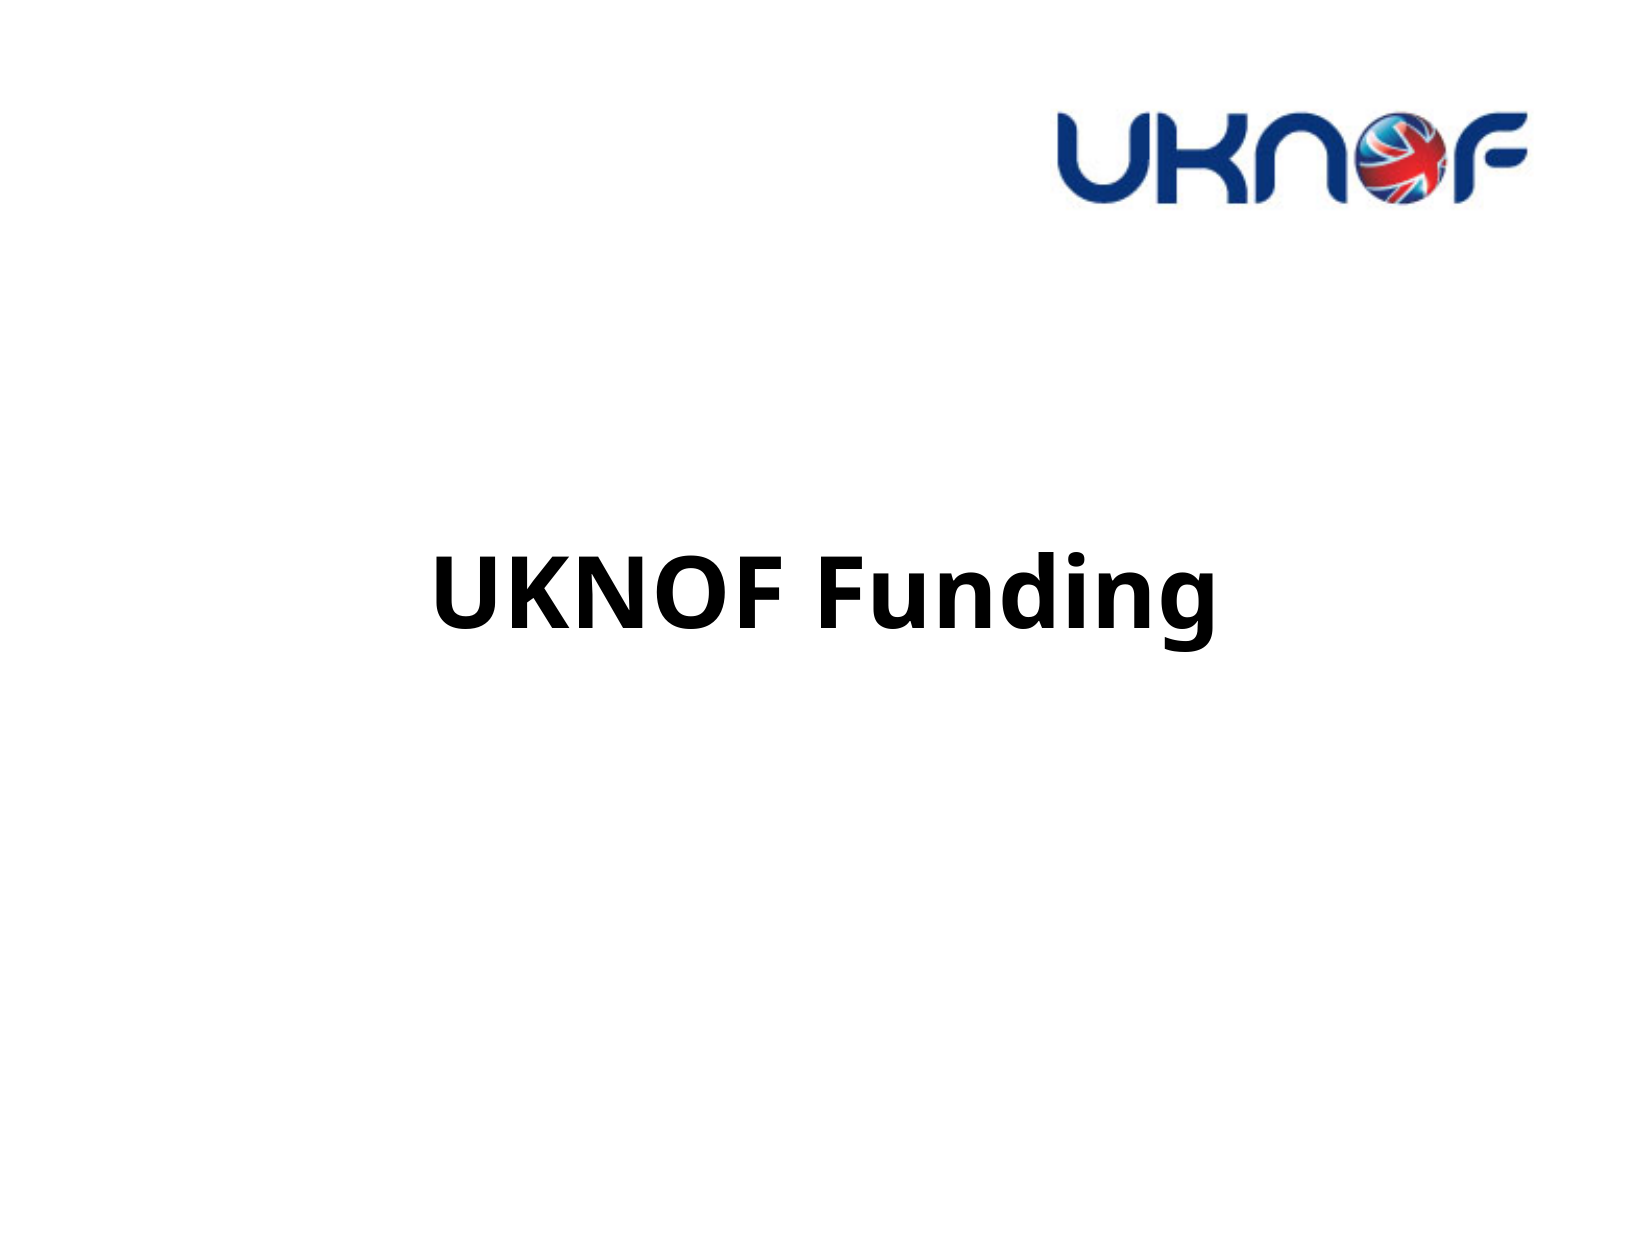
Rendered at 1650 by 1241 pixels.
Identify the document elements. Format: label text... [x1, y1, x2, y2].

title UKNOF Funding [120, 451, 1530, 727]
picture [1050, 93, 1536, 225]
